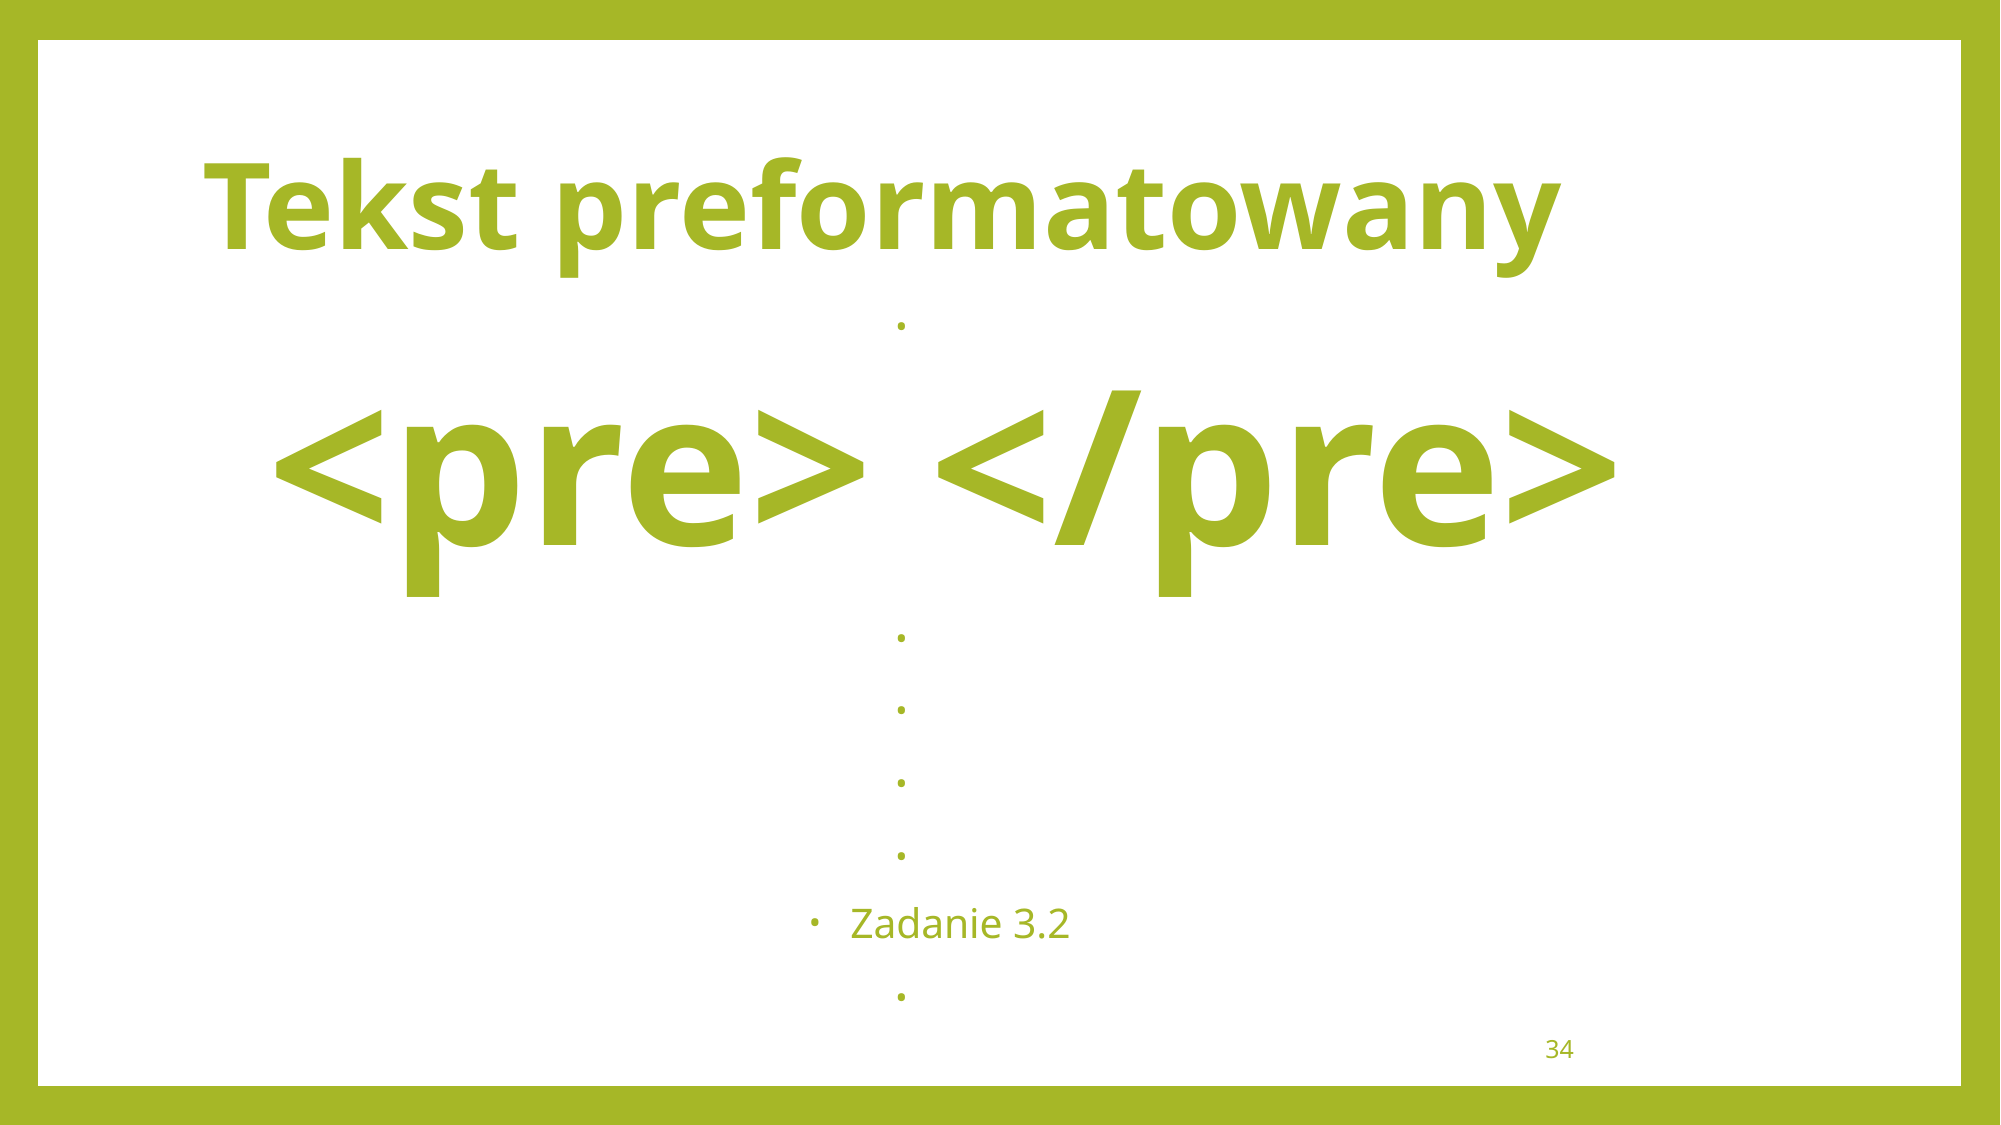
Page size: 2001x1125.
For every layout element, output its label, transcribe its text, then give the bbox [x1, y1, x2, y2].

list <pre> </pre> Zadanie 3.2 [128, 294, 1749, 957]
title Tekst preformatowany [187, 99, 1808, 323]
text_box [1530, 1020, 1811, 1081]
